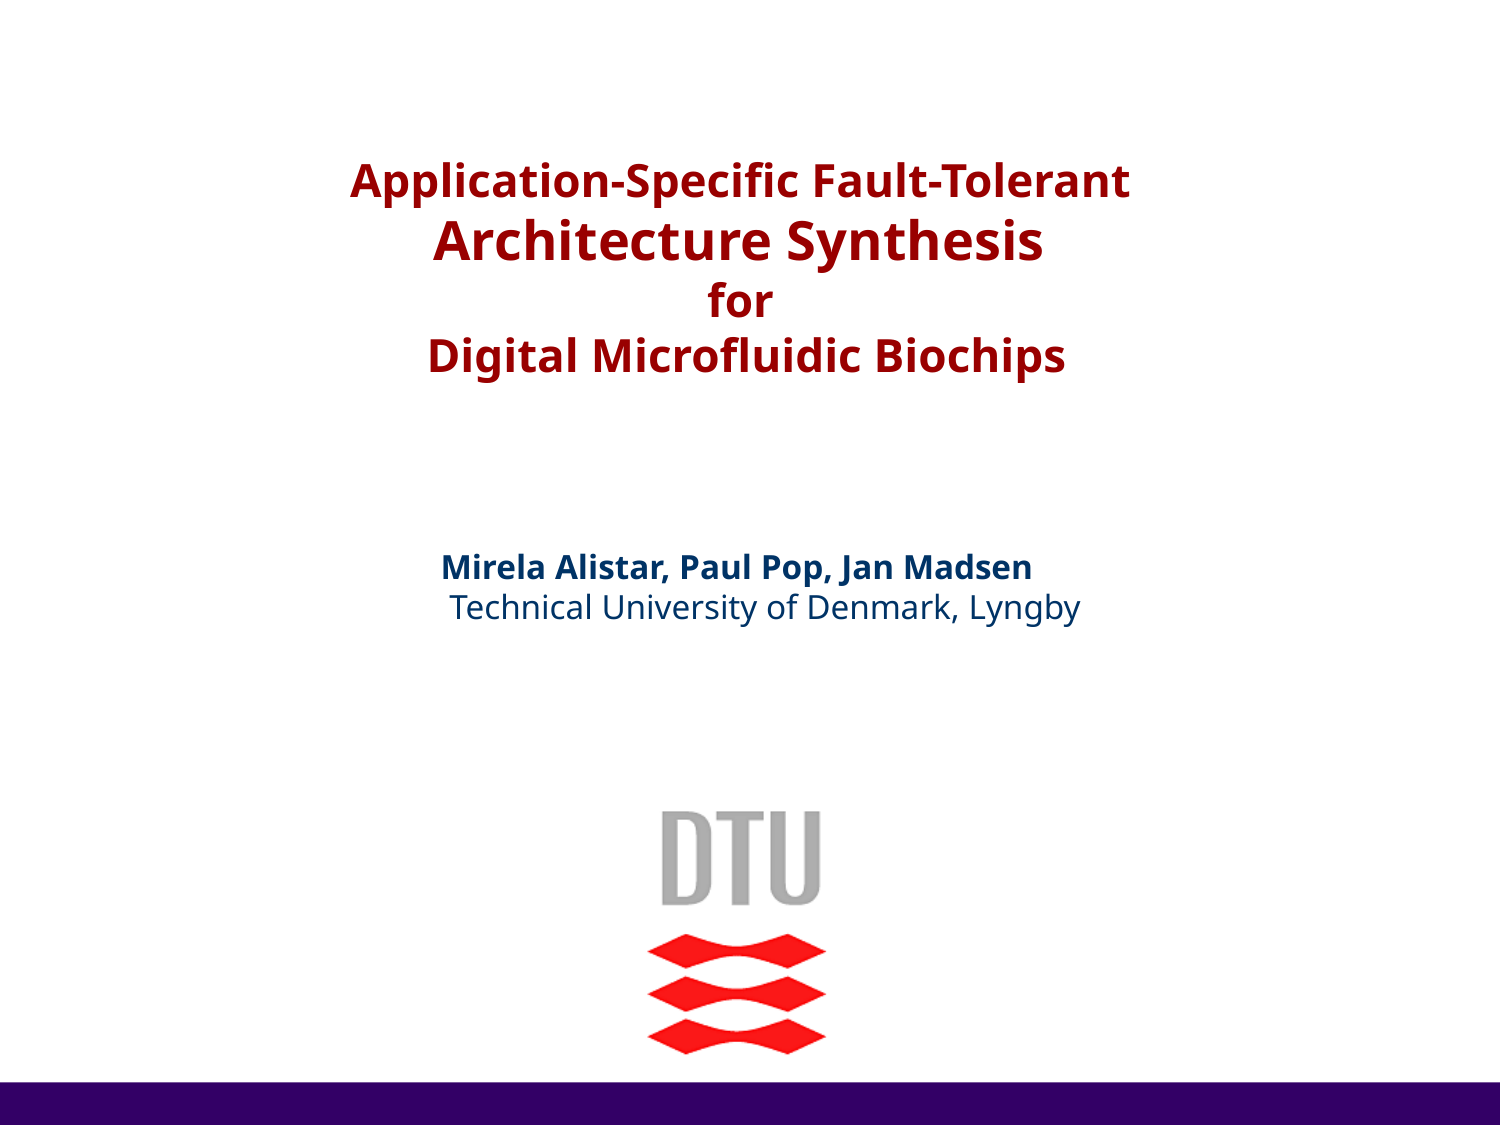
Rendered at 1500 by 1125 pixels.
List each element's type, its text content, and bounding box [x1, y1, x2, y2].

title Application-Specific Fault-Tolerant Architecture Synthesis for Digital Microfluidic Biochips [52, 139, 1441, 453]
subtitle Mirela Alistar, Paul Pop, Jan Madsen Technical University of Denmark, Lyngby [99, 538, 1375, 699]
picture [599, 795, 876, 1071]
